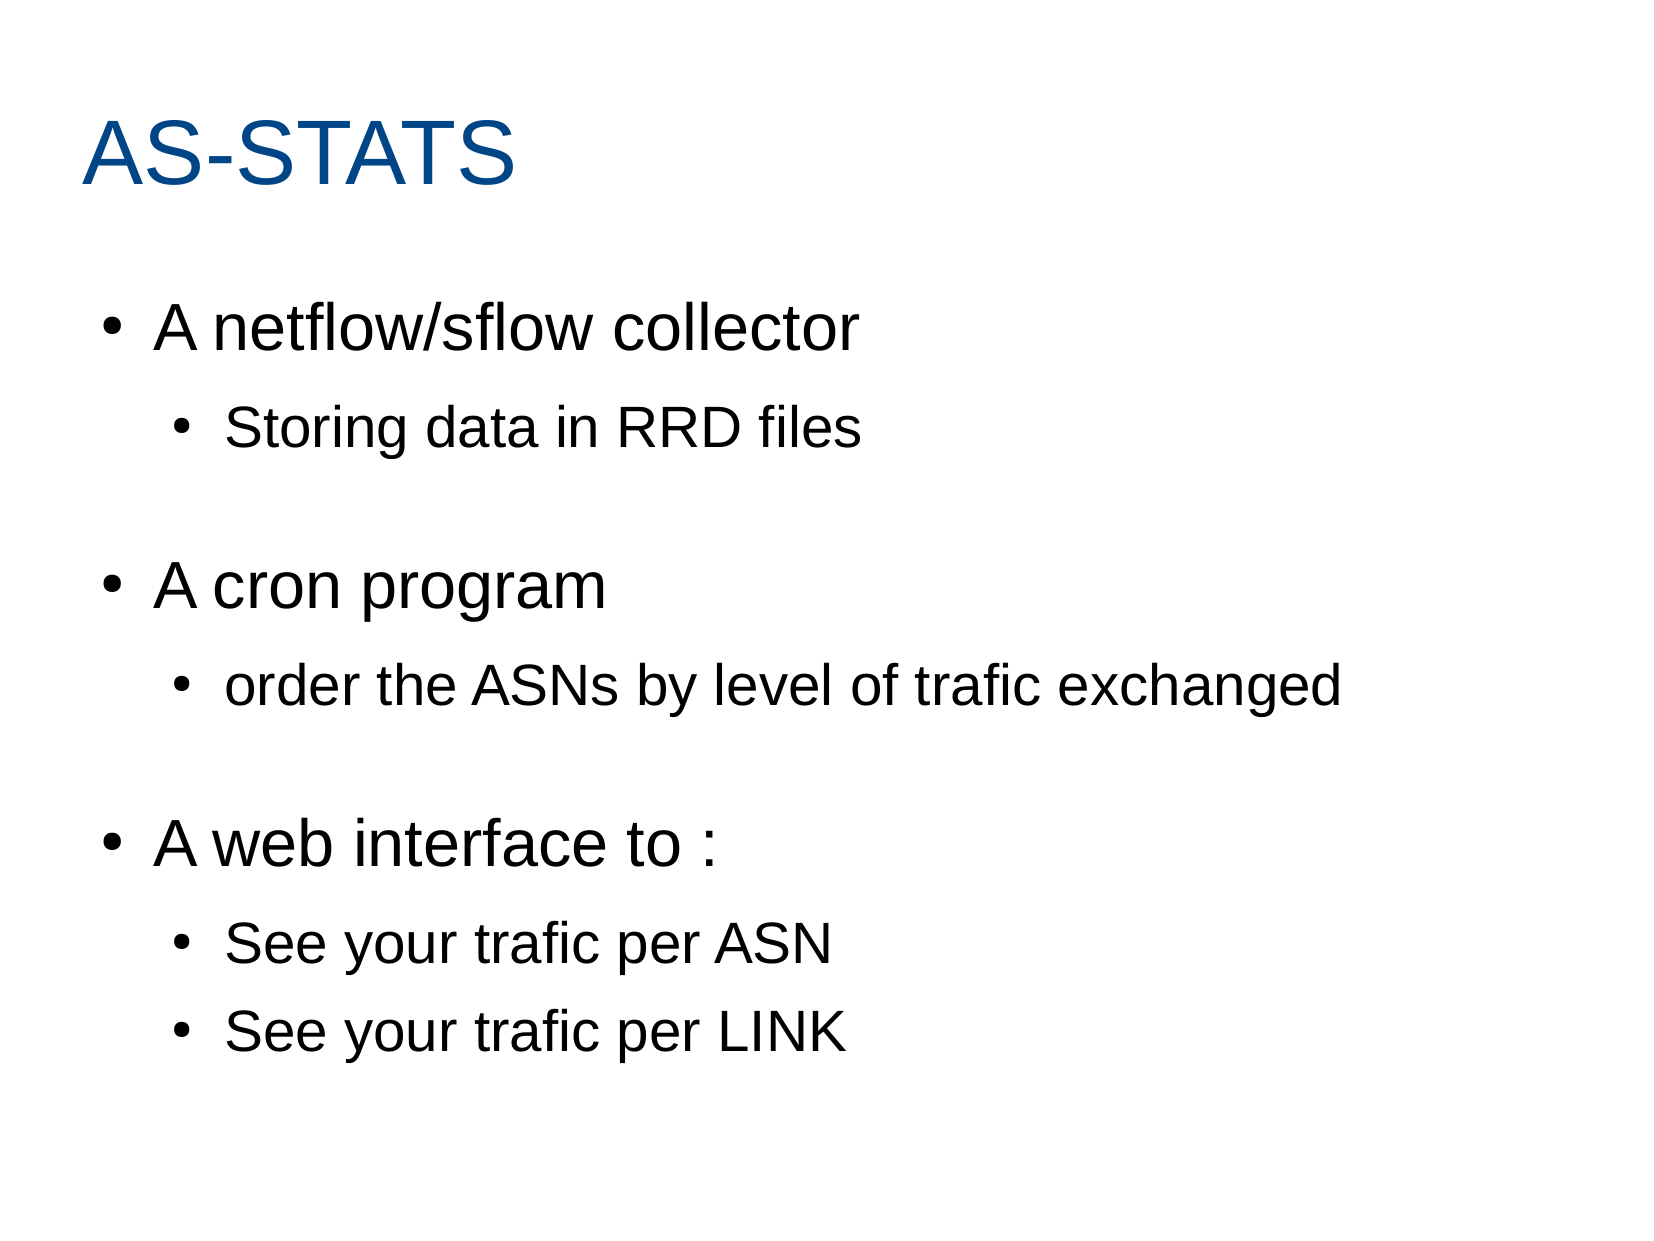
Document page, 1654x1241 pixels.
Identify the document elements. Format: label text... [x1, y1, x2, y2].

list A netflow/sflow collector Storing data in RRD files A cron program order the ASNs by level of trafic exchanged A web interface to : See your trafic per ASN See your trafic per LINK [82, 290, 1571, 1094]
title AS-STATS [82, 56, 1571, 250]
